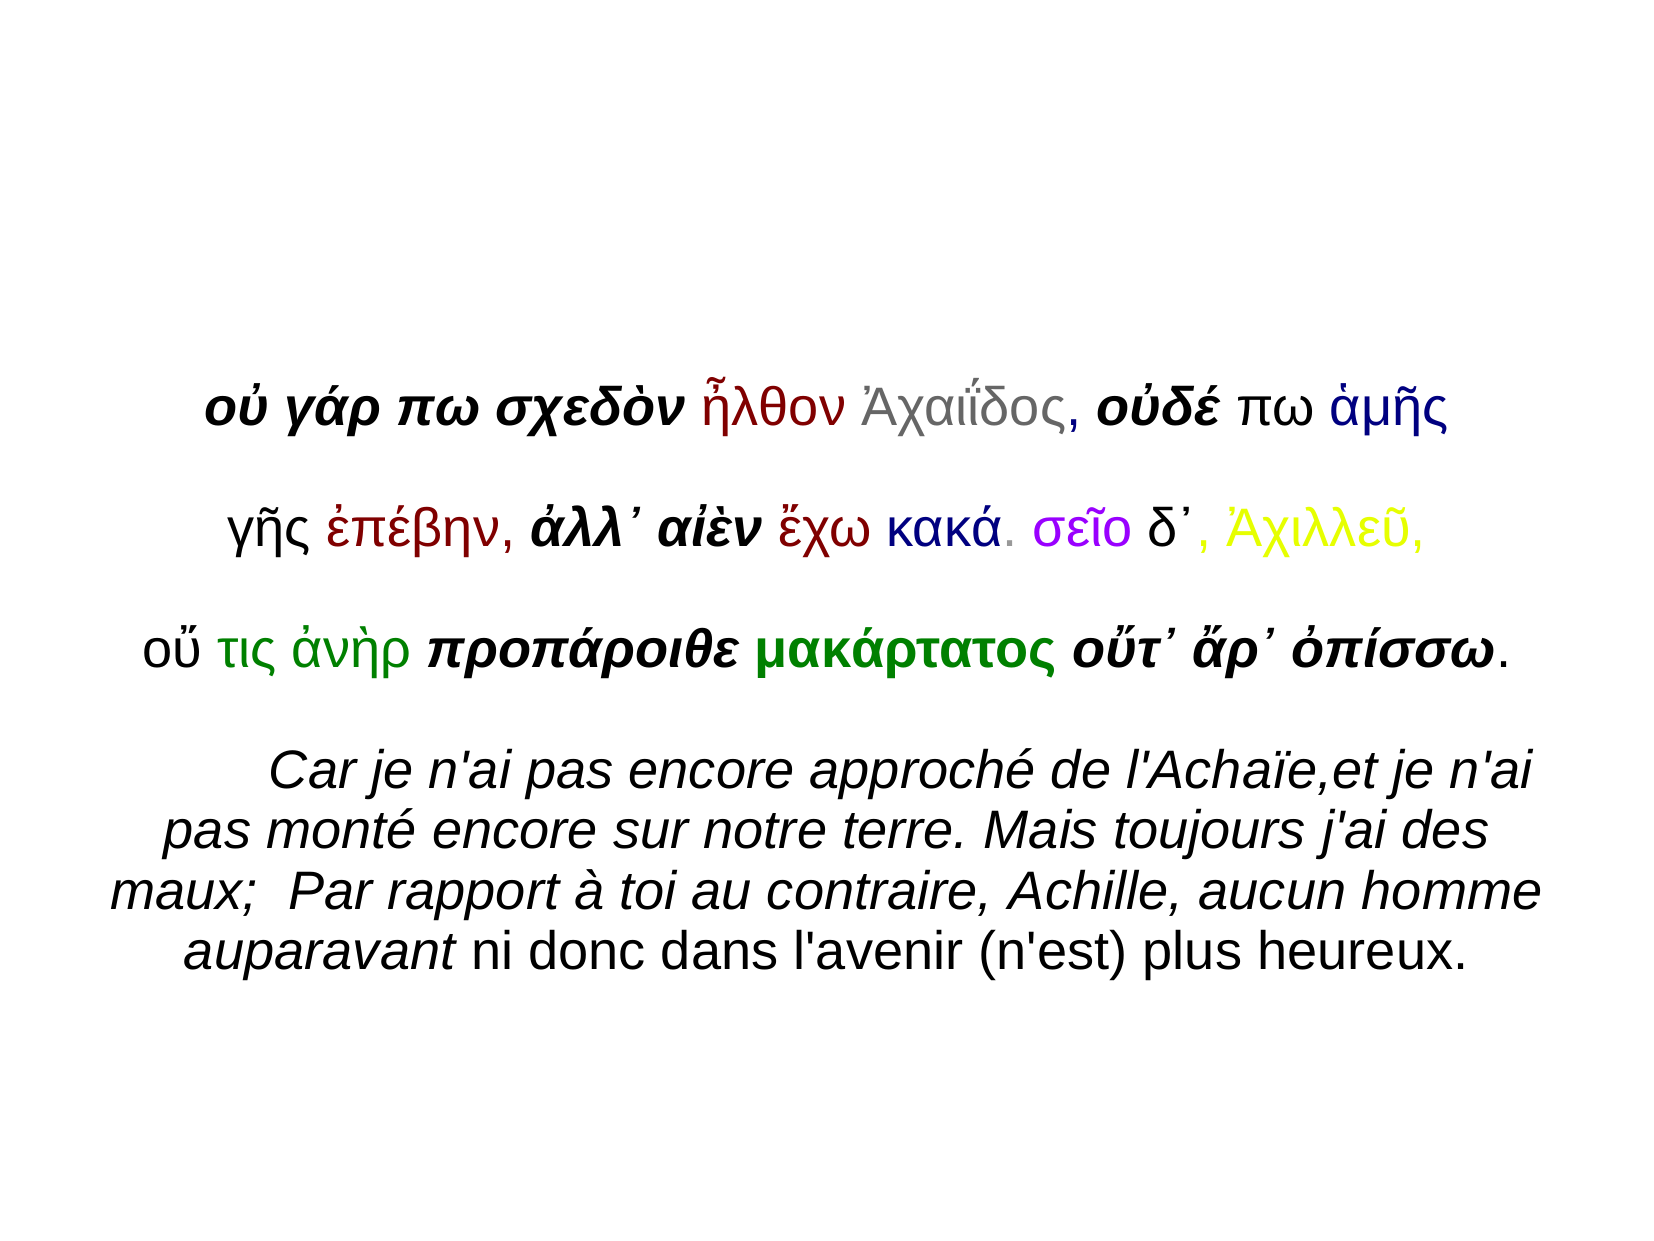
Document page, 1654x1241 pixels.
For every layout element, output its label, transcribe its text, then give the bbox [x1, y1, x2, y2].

subtitle οὐ γάρ πω σχεδὸν ἦλθον Ἀχαιΐδος, οὐδέ πω ἁμῆς γῆς ἐπέβην, ἀλλ᾽ αἰὲν ἔχω κακά. σεῖο δ᾽, Ἀχιλλεῦ, οὔ τις ἀνὴρ προπάροιθε μακάρτατος οὔτ᾽ ἄρ᾽ ὀπίσσω. Car je n'ai pas encore approché de l'Achaïe,et je n'ai pas monté encore sur notre terre. Mais toujours j'ai des maux; Par rapport à toi au contraire, Achille, aucun homme auparavant ni donc dans l'avenir (n'est) plus heureux. [82, 318, 1571, 1039]
